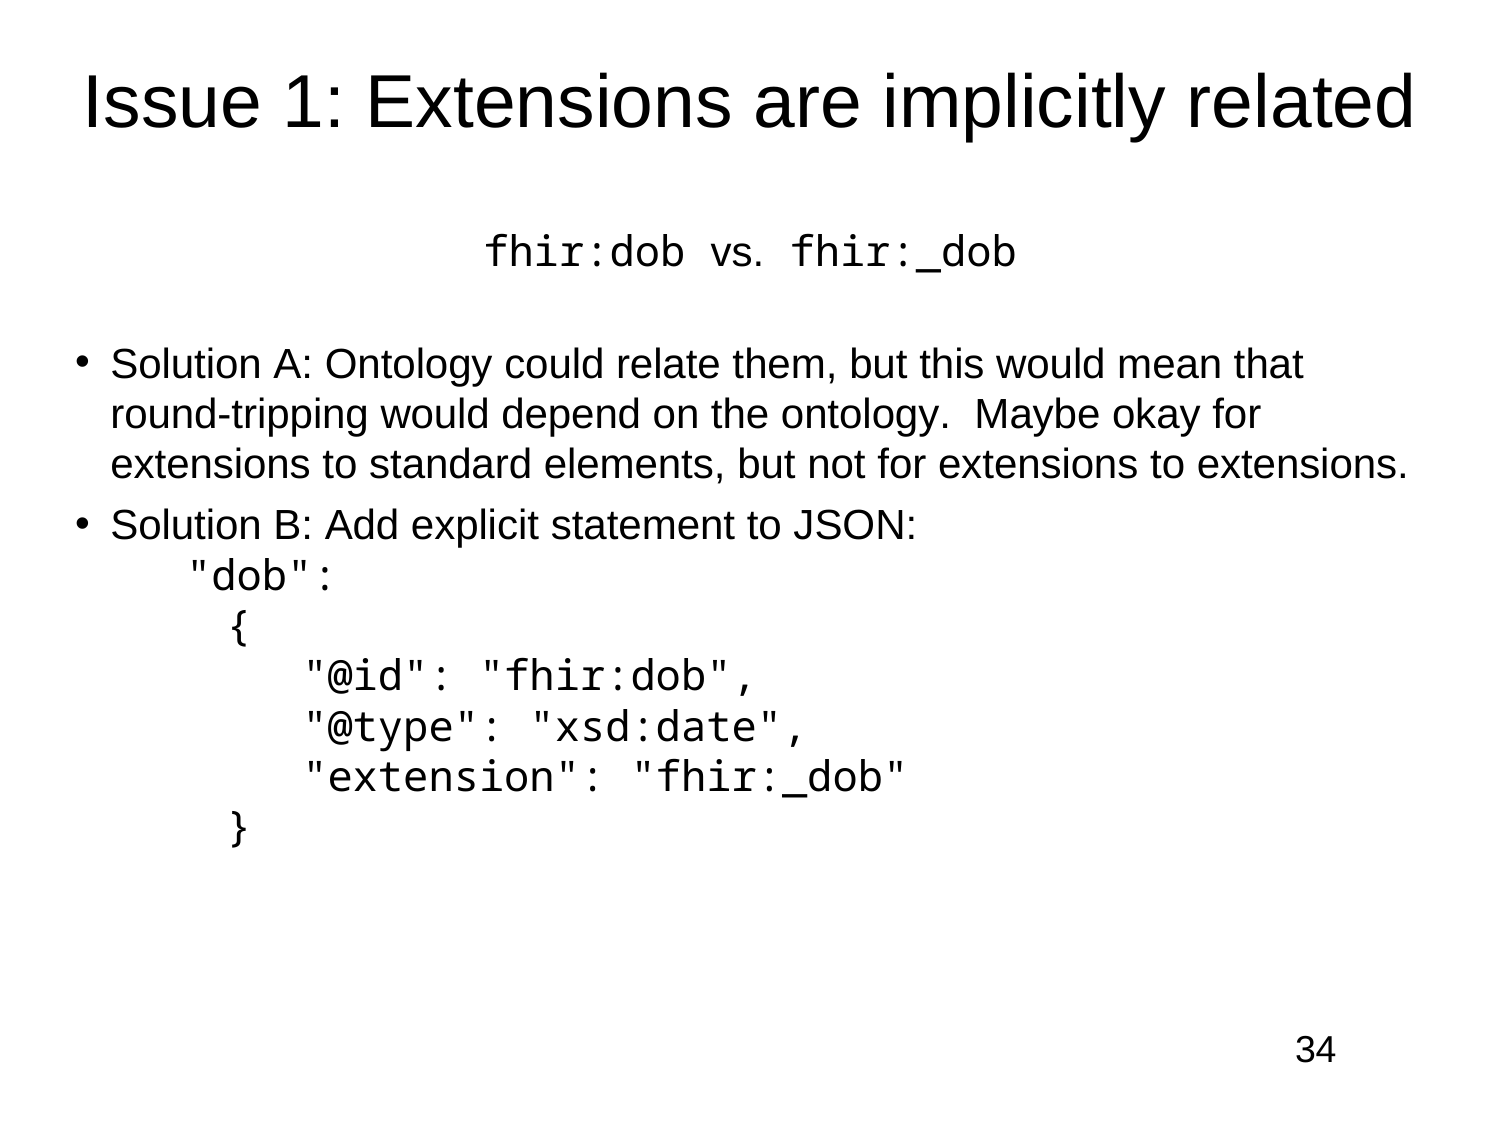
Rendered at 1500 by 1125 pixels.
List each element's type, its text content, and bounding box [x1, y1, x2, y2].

list fhir:dob vs. fhir:_dob Solution A: Ontology could relate them, but this would mean that round-tripping would depend on the ontology. Maybe okay for extensions to standard elements, but not for extensions to extensions. Solution B: Add explicit statement to JSON: "dob": { "@id": "fhir:dob", "@type": "xsd:date", "extension": "fhir:_dob" } [75, 224, 1426, 878]
title Issue 1: Extensions are implicitly related [75, 3, 1425, 192]
